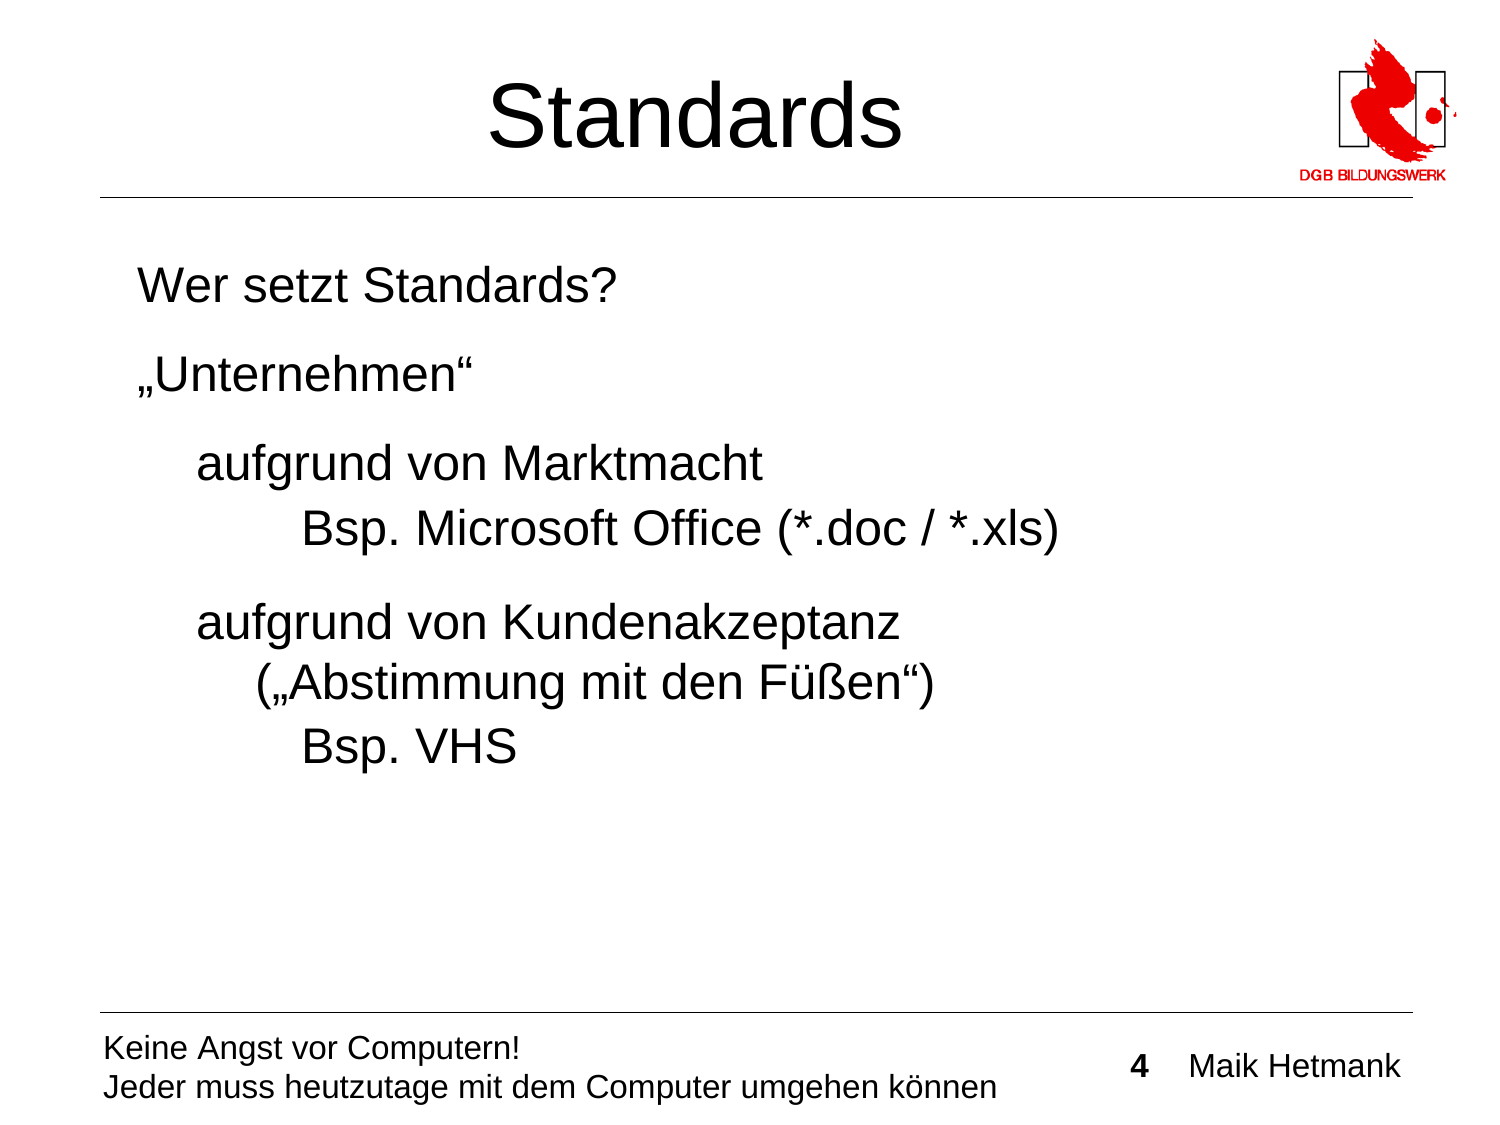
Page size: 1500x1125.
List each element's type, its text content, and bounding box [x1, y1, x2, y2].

text_box Bsp. VHS [137, 714, 1407, 779]
text_box Wer setzt Standards? [137, 253, 1407, 317]
text_box aufgrund von Marktmacht [137, 431, 1407, 496]
title Standards [87, 49, 1305, 175]
text_box aufgrund von Kundenakzeptanz („Abstimmung mit den Füßen“) [137, 590, 1407, 706]
picture [1299, 37, 1457, 181]
text_box „Unternehmen“ [137, 342, 614, 415]
text_box Bsp. Microsoft Office (*.doc / *.xls) [137, 496, 1407, 555]
